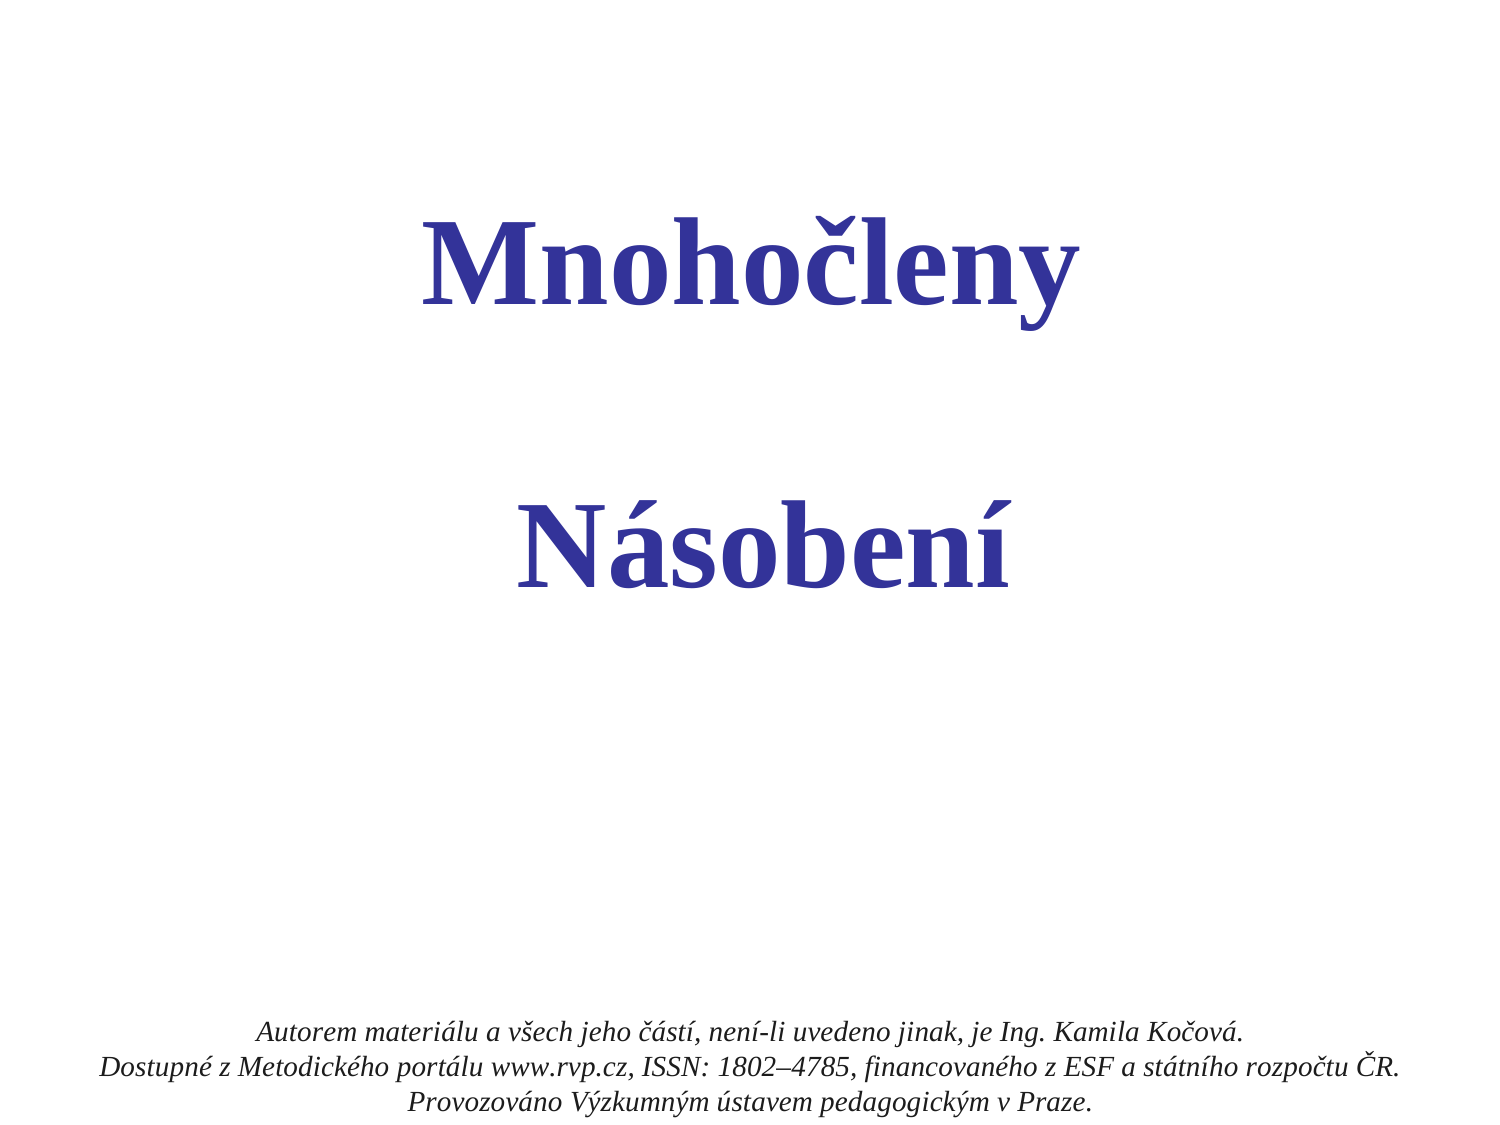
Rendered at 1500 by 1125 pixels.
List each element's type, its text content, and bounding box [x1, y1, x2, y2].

title Mnohočleny [76, 160, 1427, 349]
text_box Násobení [88, 444, 1439, 632]
text_box Autorem materiálu a všech jeho částí, není-li uvedeno jinak, je Ing. Kamila Kočová. Dostupné z Metodického portálu www.rvp.cz, ISSN: 1802–4785, financovaného z ESF a státního rozpočtu ČR. Provozováno Výzkumným ústavem pedagogickým v Praze. [84, 1004, 1417, 1125]
